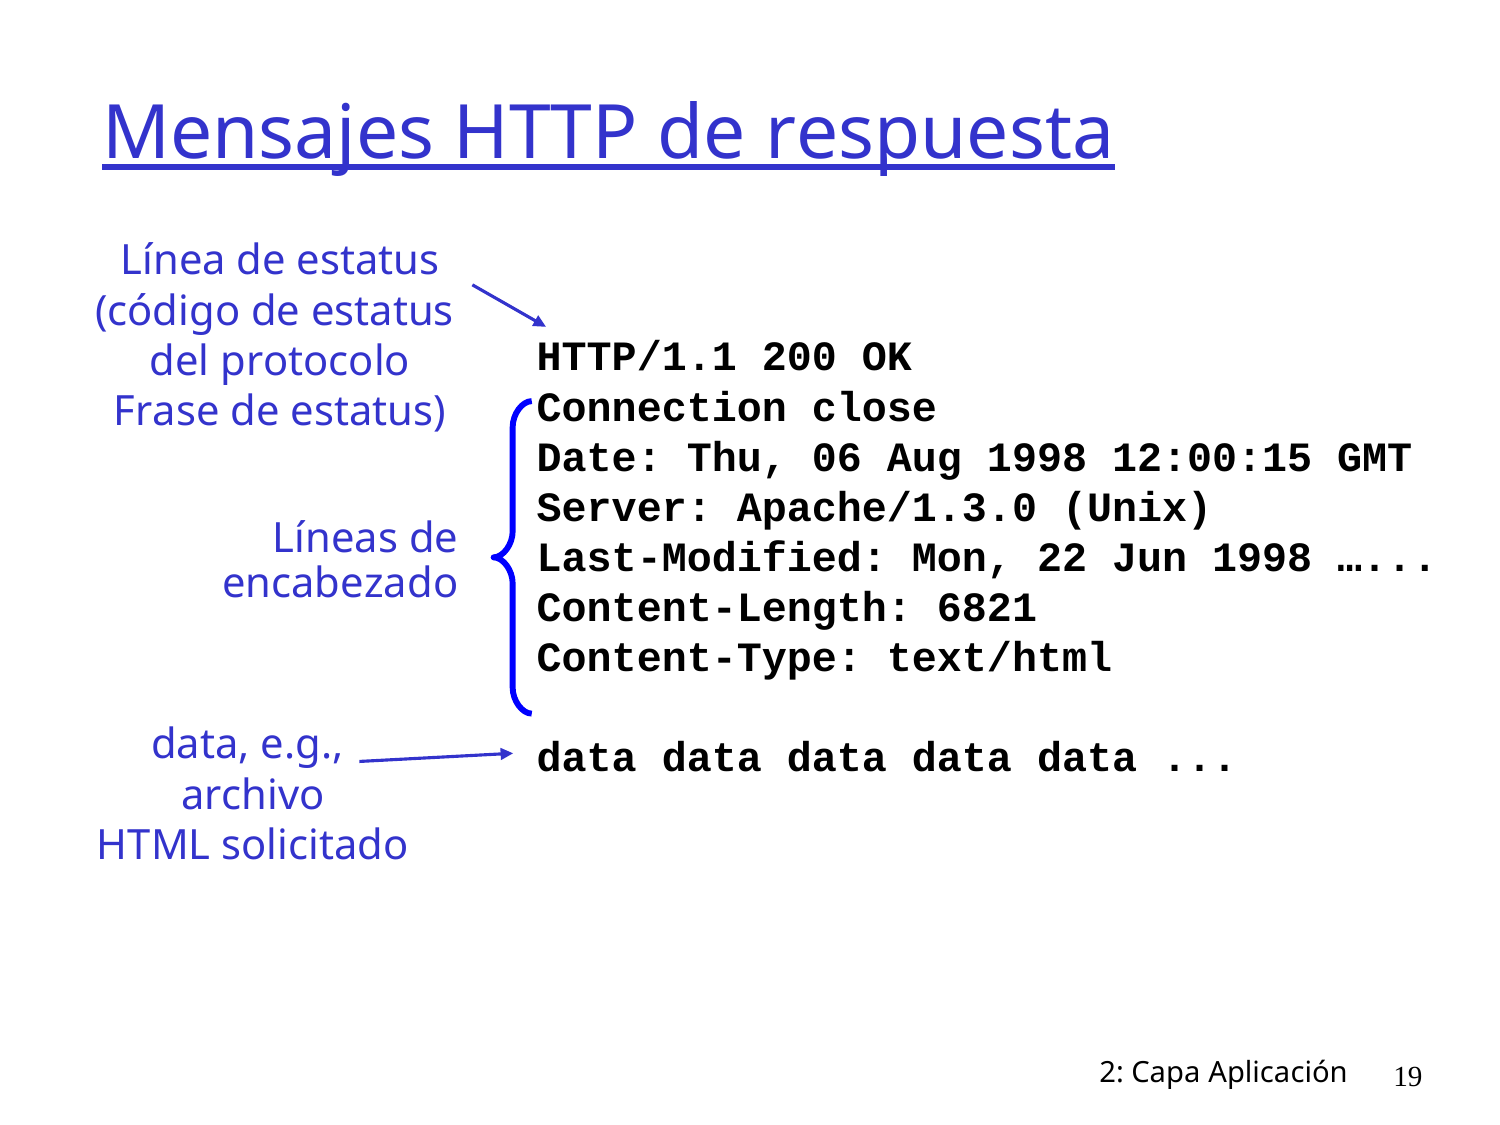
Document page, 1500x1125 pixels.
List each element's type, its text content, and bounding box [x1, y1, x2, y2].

text_box Líneas de encabezado [207, 508, 474, 615]
text_box Línea de estatus (código de estatus del protocolo Frase de estatus) [80, 230, 480, 442]
text_box data, e.g., archivo HTML solicitado [82, 715, 424, 876]
text_box HTTP/1.1 200 OK Connection close Date: Thu, 06 Aug 1998 12:00:15 GMT Server: Apache/1.3.0 (Unix) Last-Modified: Mon, 22 Jun 1998 …... Content-Length: 6821 Content-Type: text/html data data data data data ... [521, 326, 1477, 788]
title Mensajes HTTP de respuesta [87, 37, 1363, 225]
